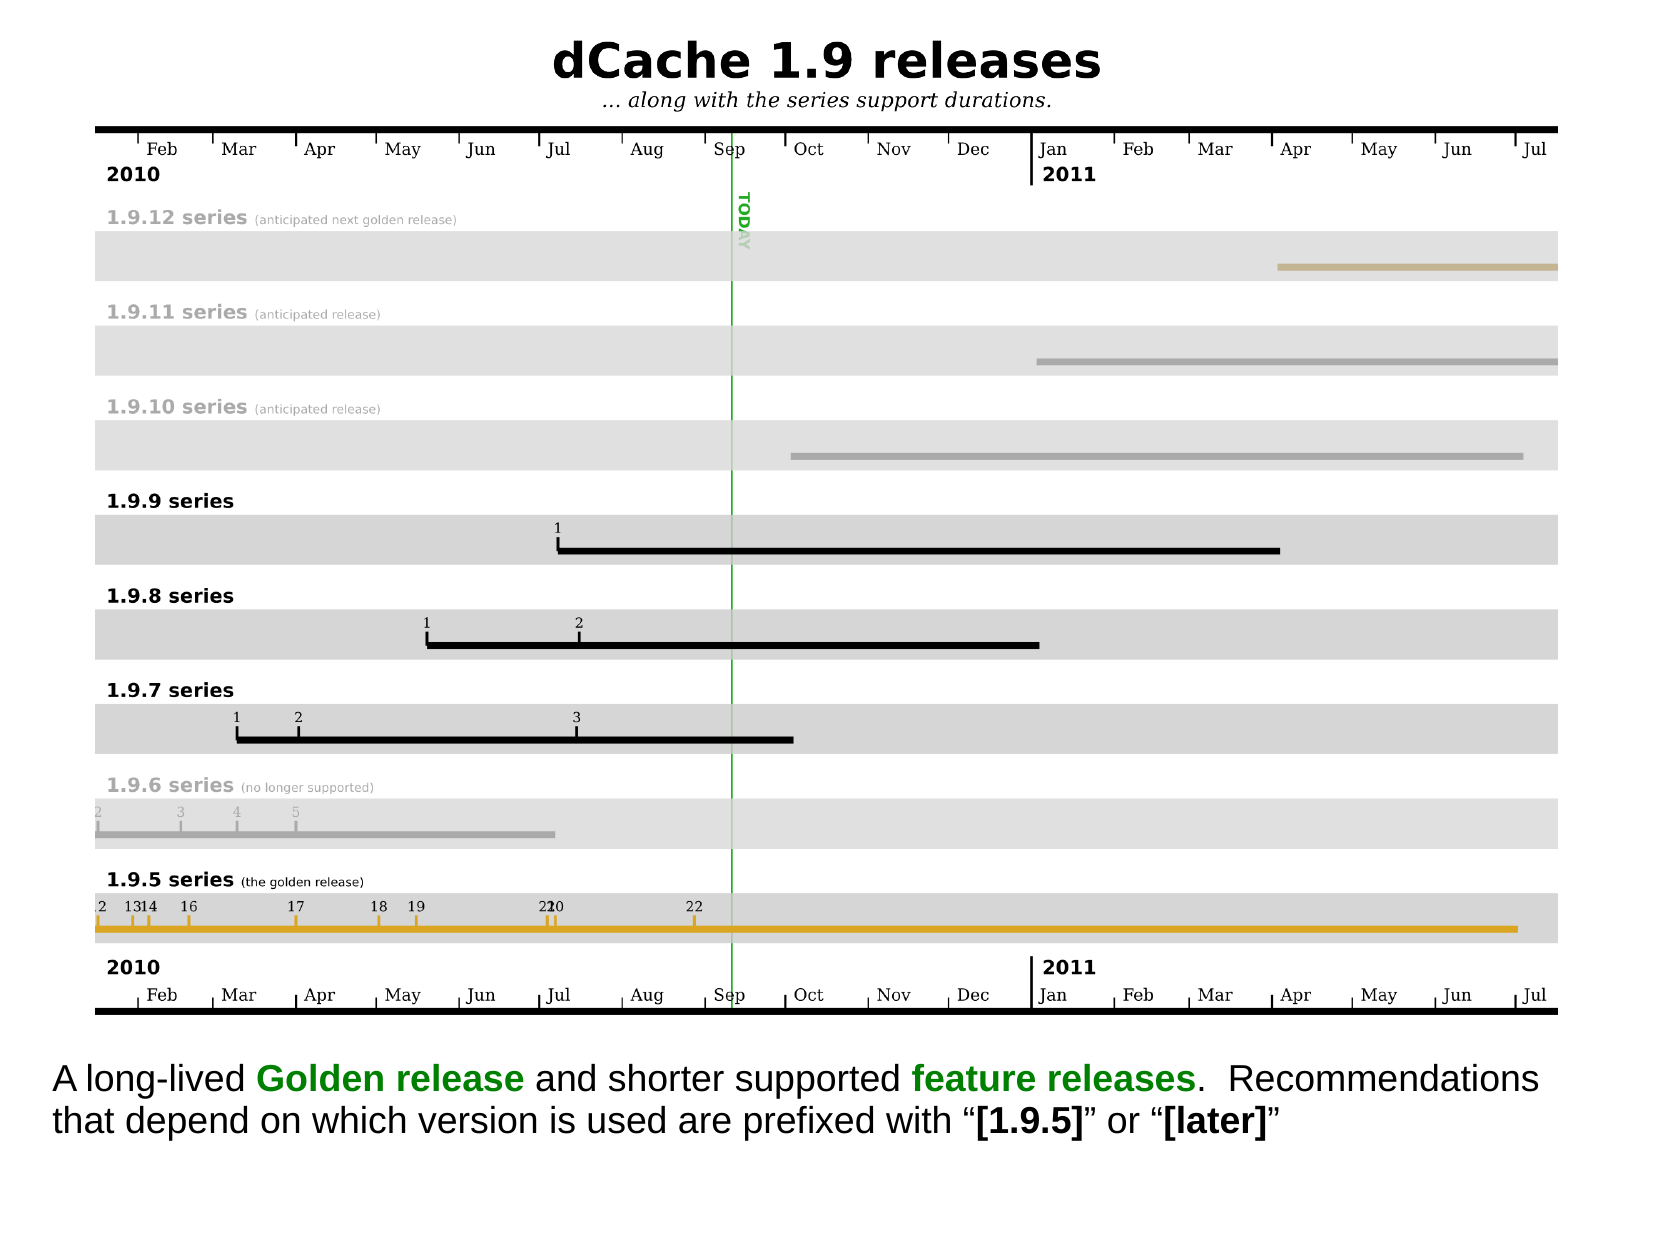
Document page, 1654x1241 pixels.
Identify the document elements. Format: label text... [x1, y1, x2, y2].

picture [95, 18, 1558, 1050]
text_box A long-lived Golden release and shorter supported feature releases. Recommendations that depend on which version is used are prefixed with “[1.9.5]” or “[later]” [37, 1050, 1613, 1149]
